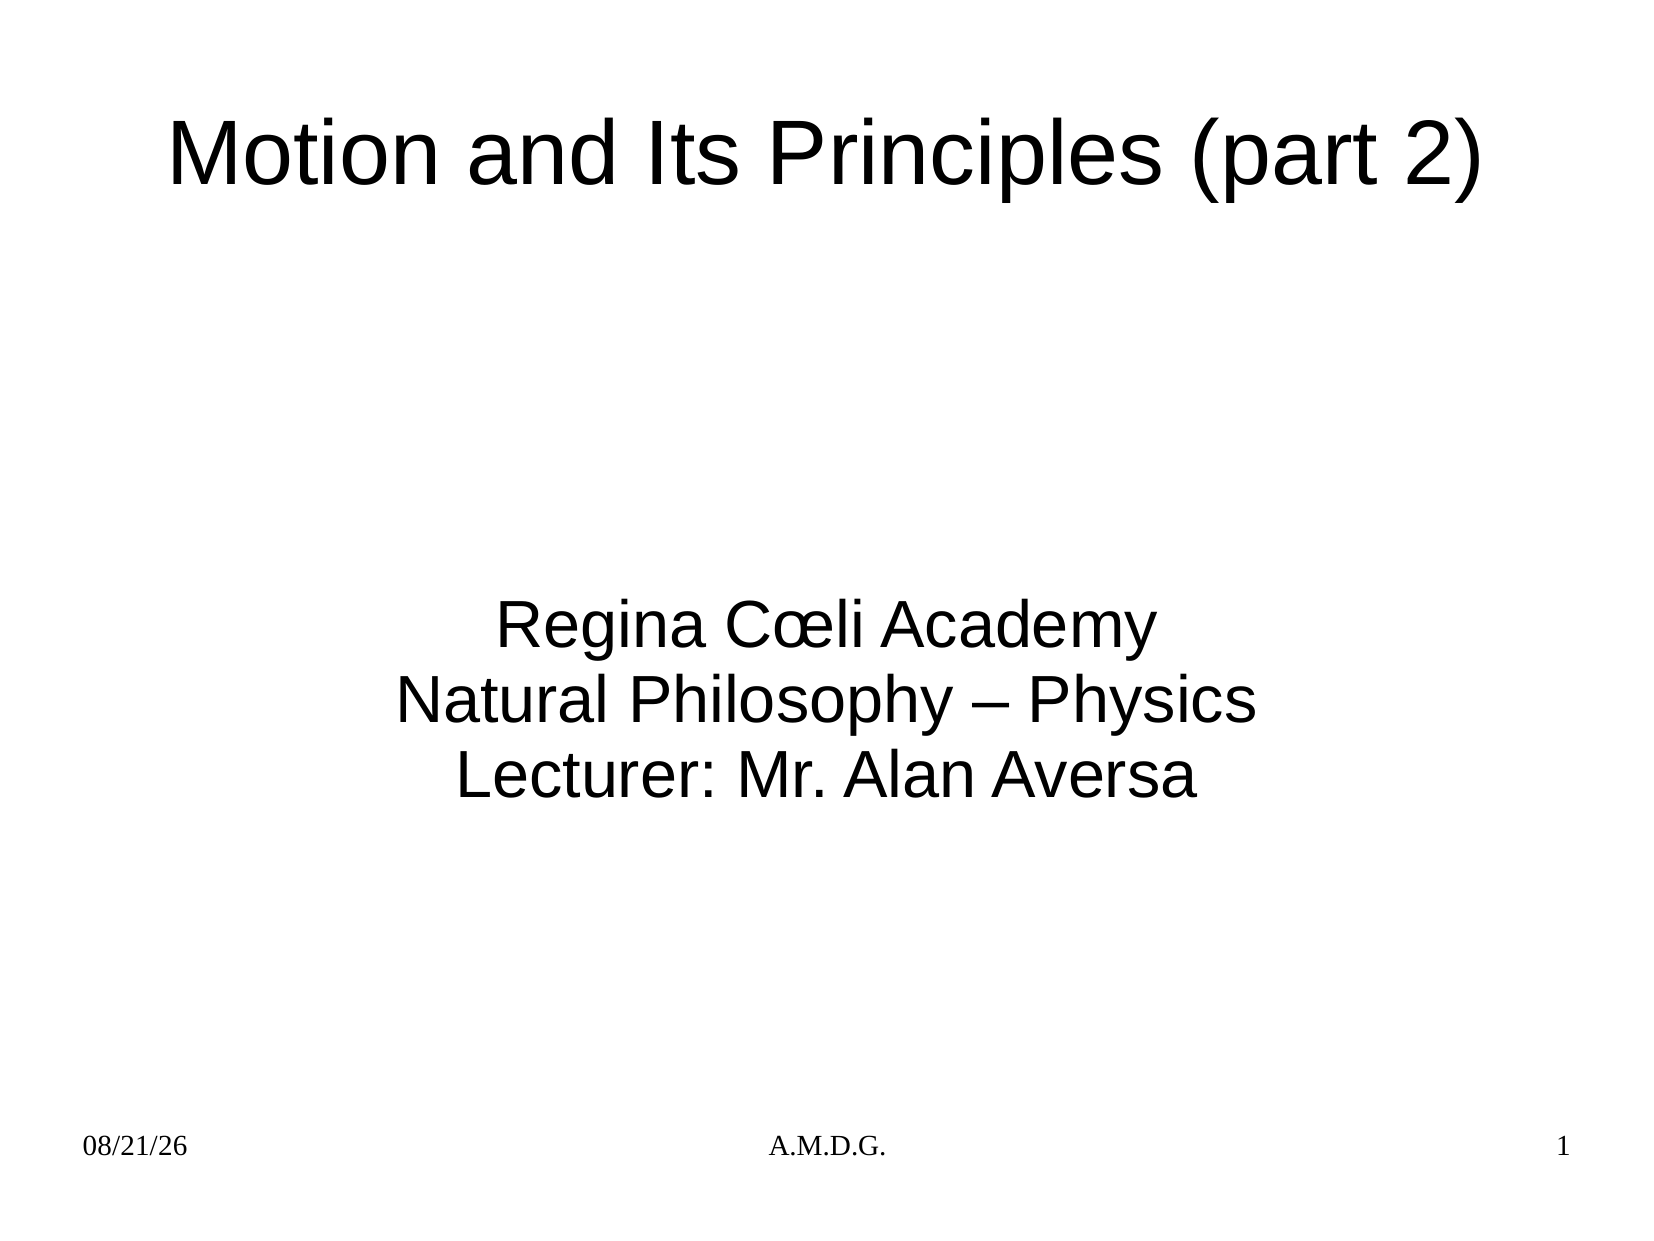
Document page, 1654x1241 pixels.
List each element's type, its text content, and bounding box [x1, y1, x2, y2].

subtitle Regina Cœli Academy Natural Philosophy – Physics Lecturer: Mr. Alan Aversa [82, 290, 1571, 1109]
title Motion and Its Principles (part 2) [82, 49, 1571, 257]
